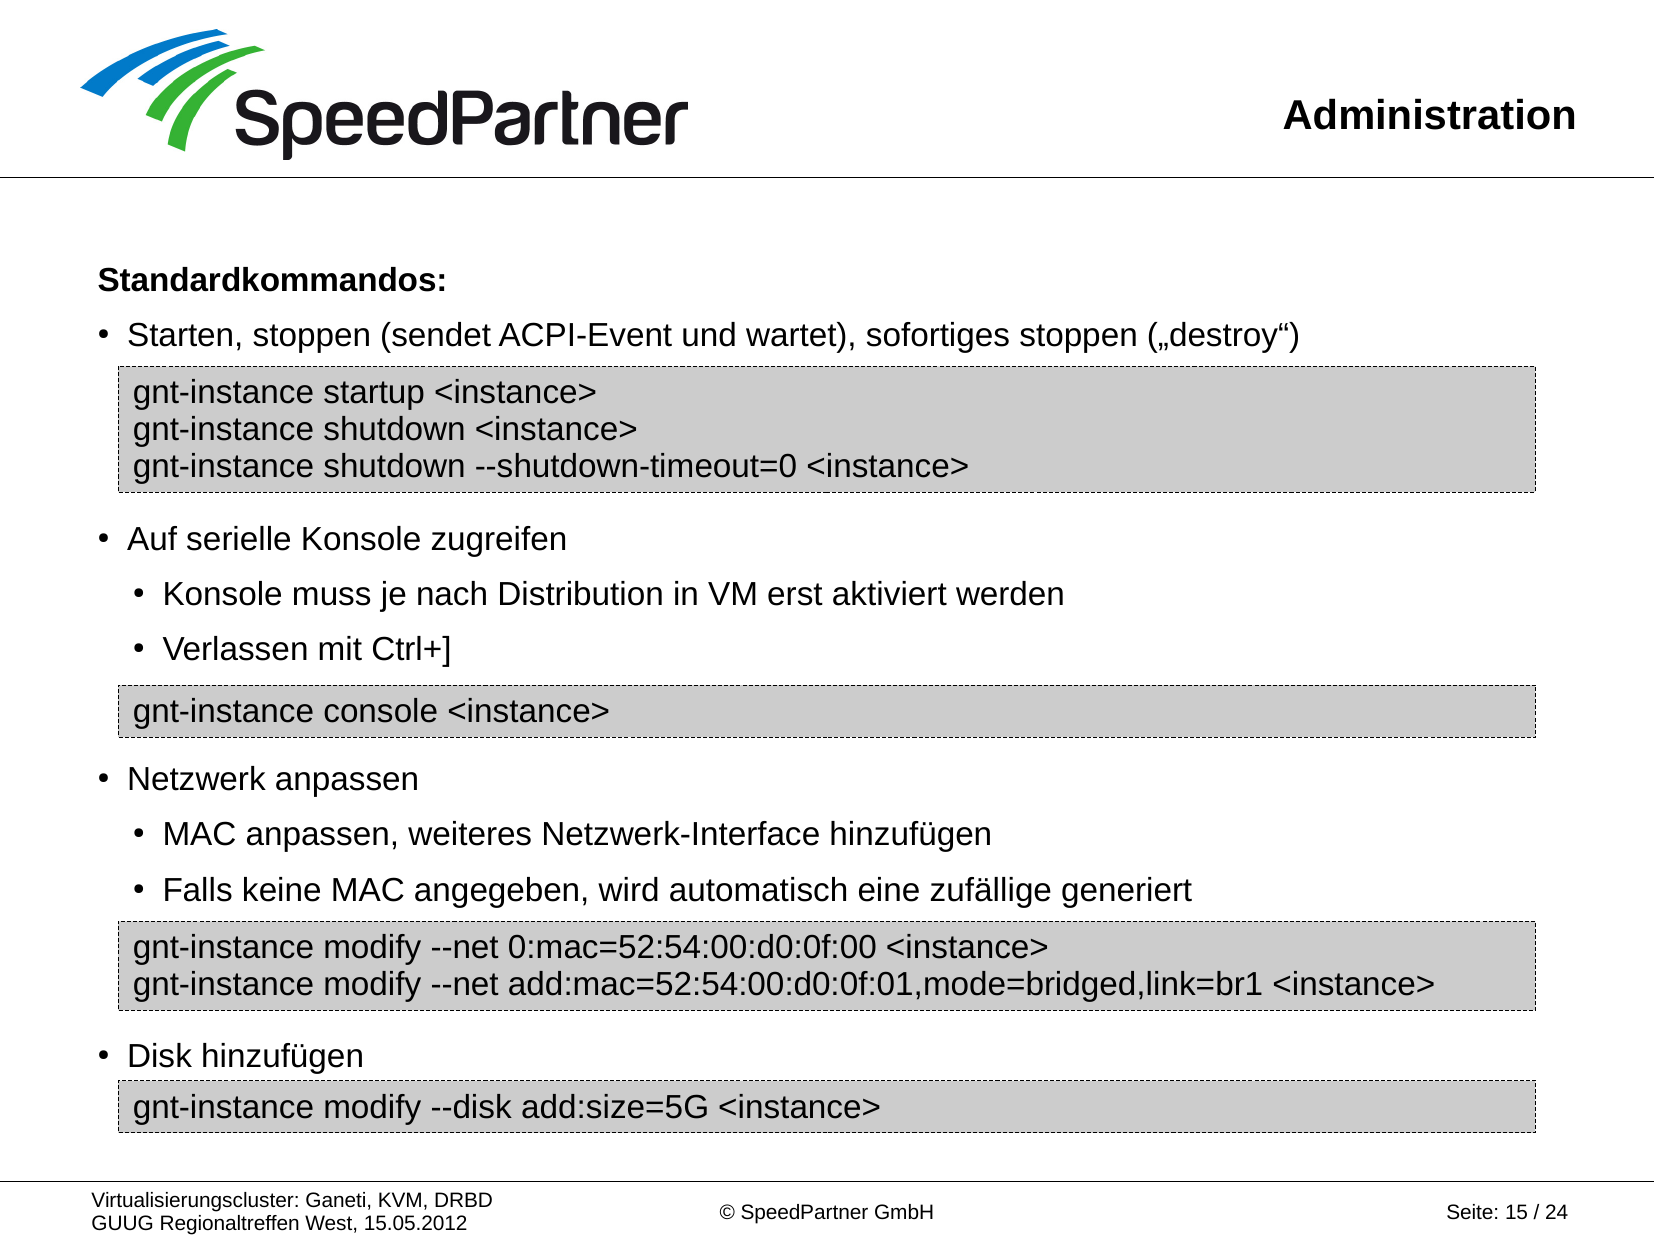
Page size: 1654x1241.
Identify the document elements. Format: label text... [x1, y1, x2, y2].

text_box gnt-instance modify --disk add:size=5G <instance> [118, 1080, 1536, 1133]
text_box gnt-instance modify --net 0:mac=52:54:00:d0:0f:00 <instance> gnt-instance modify --net add:mac=52:54:00:d0:0f:01,mode=bridged,link=br1 <instance> [118, 921, 1536, 1011]
title Administration [590, 70, 1577, 160]
picture [80, 29, 688, 160]
text_box gnt-instance startup <instance> gnt-instance shutdown <instance> gnt-instance shutdown --shutdown-timeout=0 <instance> [118, 366, 1536, 493]
text_box Standardkommandos: Starten, stoppen (sendet ACPI-Event und wartet), sofortiges stoppen („destroy“) Auf serielle Konsole zugreifen Konsole muss je nach Distribution in VM erst aktiviert werden Verlassen mit Ctrl+] Netzwerk anpassen MAC anpassen, weiteres Netzwerk-Interface hinzufügen Falls keine MAC angegeben, wird automatisch eine zufällige generiert Disk hinzufügen [82, 254, 1565, 1177]
text_box gnt-instance console <instance> [118, 685, 1536, 738]
